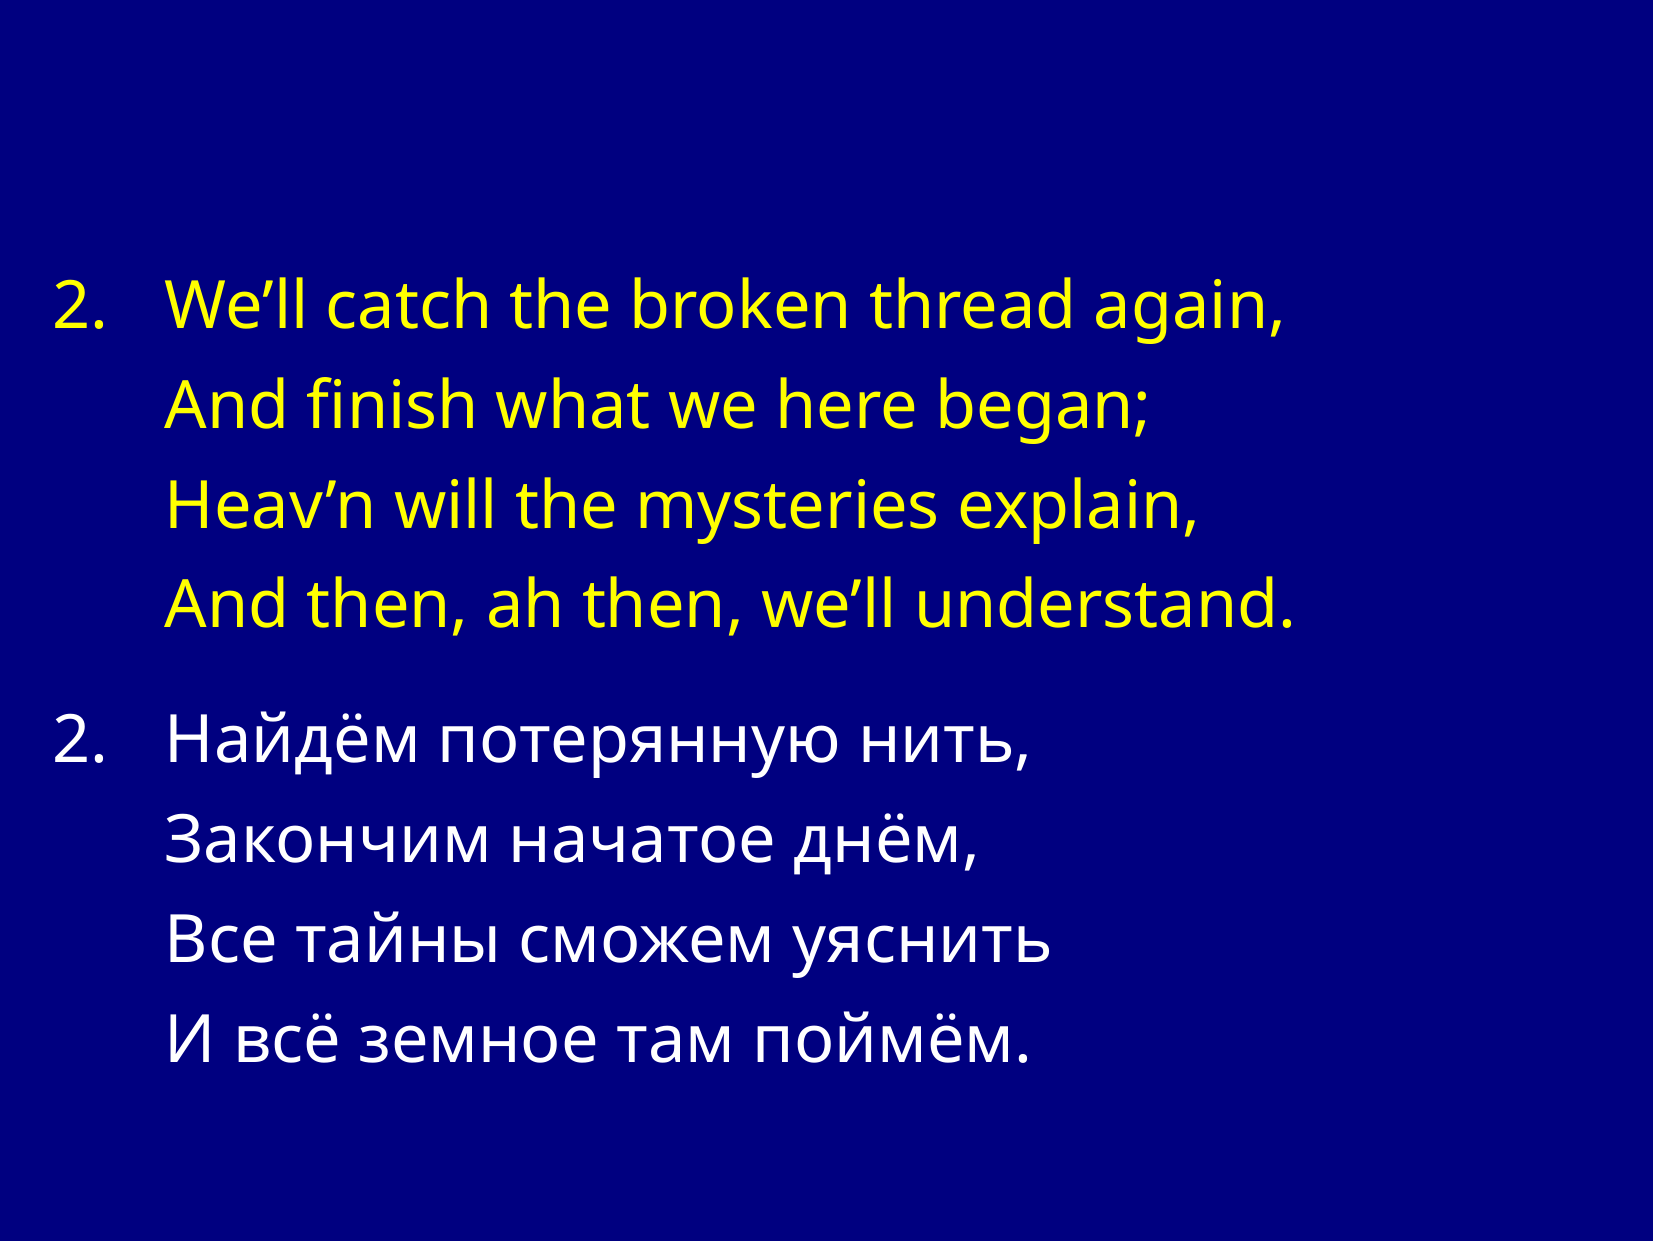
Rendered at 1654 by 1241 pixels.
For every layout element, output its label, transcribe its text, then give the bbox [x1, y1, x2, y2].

text_box 2. Найдём потерянную нить, Закончим начатое днём, Все тайны сможем уяснить И всё земное там поймём. [37, 675, 1576, 1163]
text_box 2. We’ll catch the broken thread again, And finish what we here began; Heav’n will the mysteries explain, And then, ah then, we’ll understand. [37, 150, 1576, 638]
